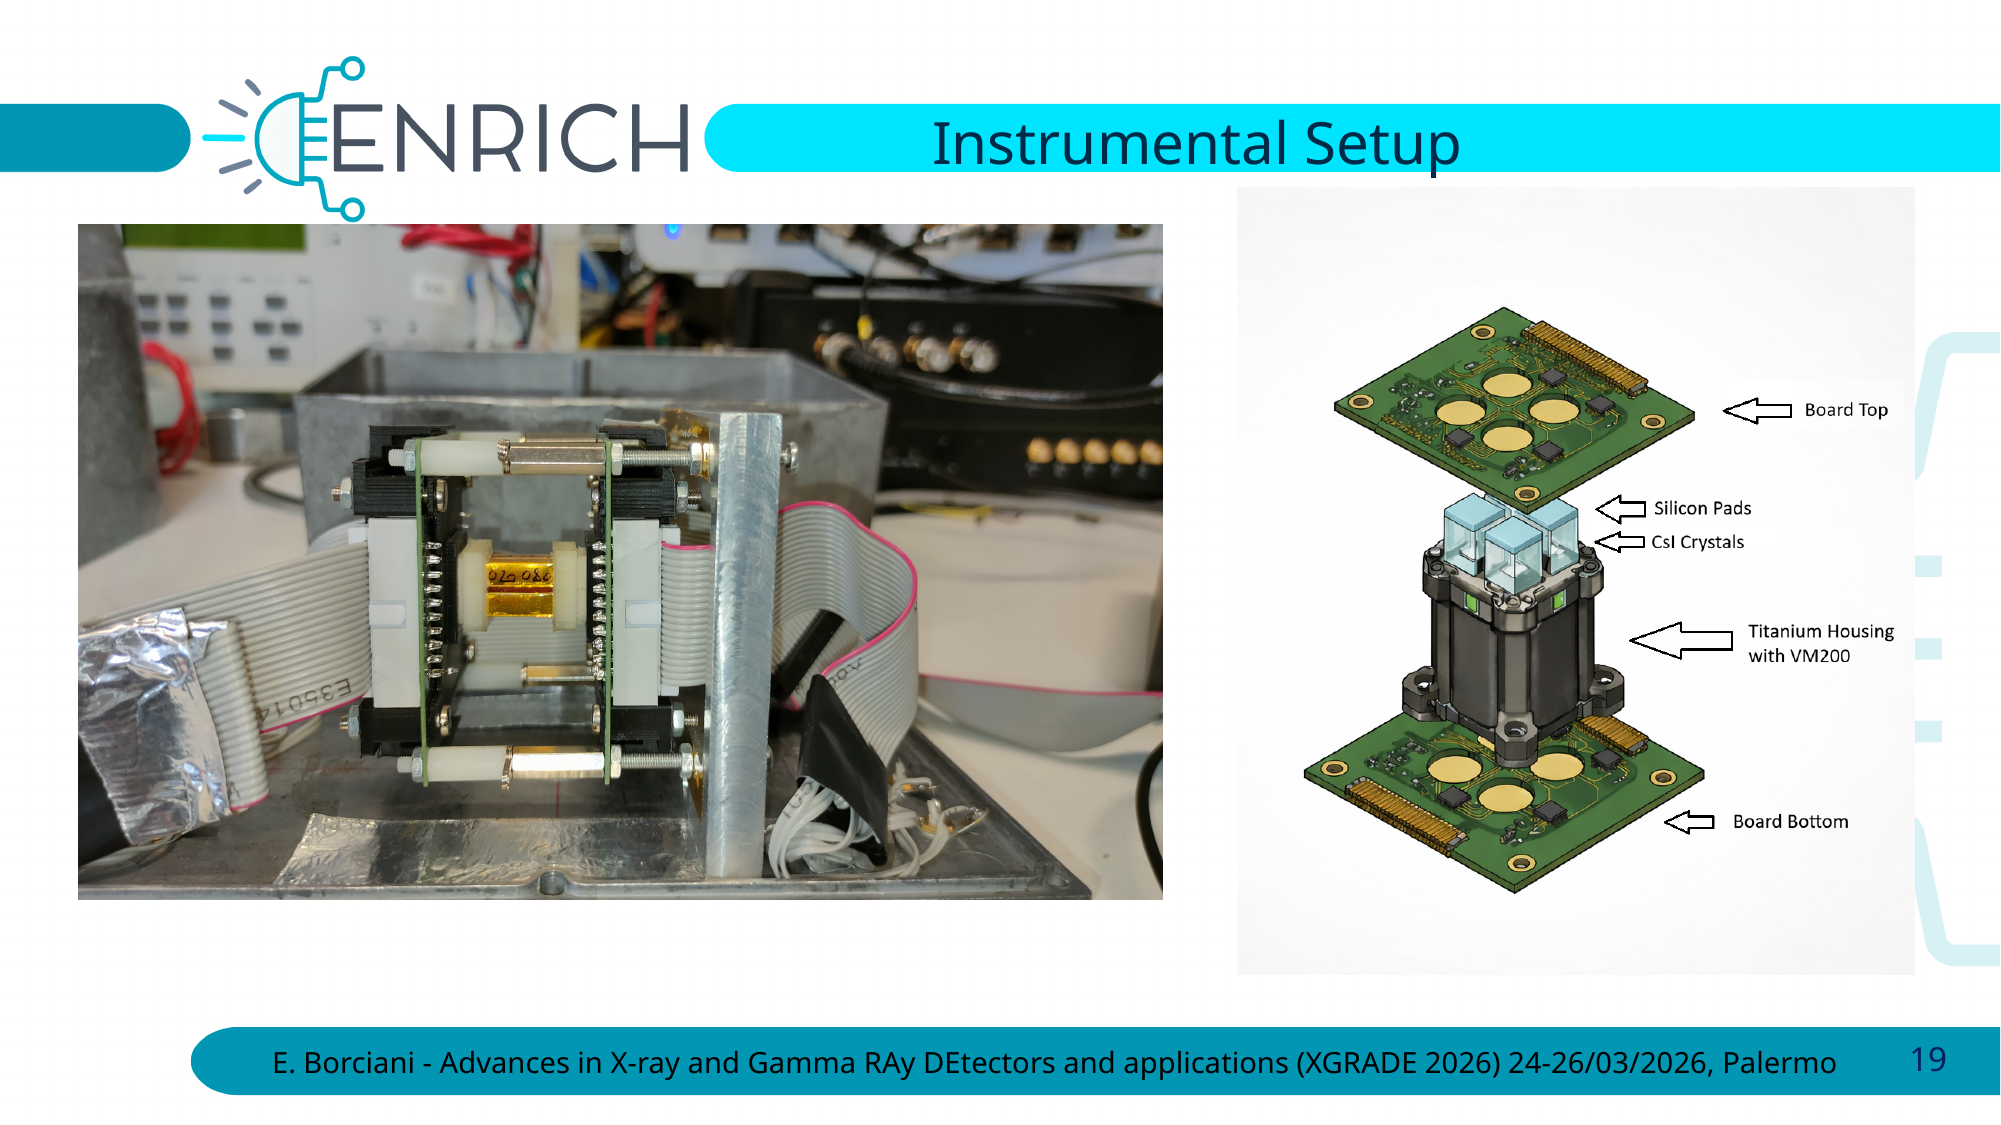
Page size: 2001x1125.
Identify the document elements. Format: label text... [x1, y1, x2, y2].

text_box E. Borciani - Advances in X-ray and Gamma RAy DEtectors and applications (XGRADE 2026) 24-26/03/2026, Palermo [149, 1037, 1512, 1087]
slide_number <number> [1512, 1031, 1963, 1092]
picture [0, 0, 2001, 1125]
text_box Instrumental Setup [917, 98, 1650, 184]
